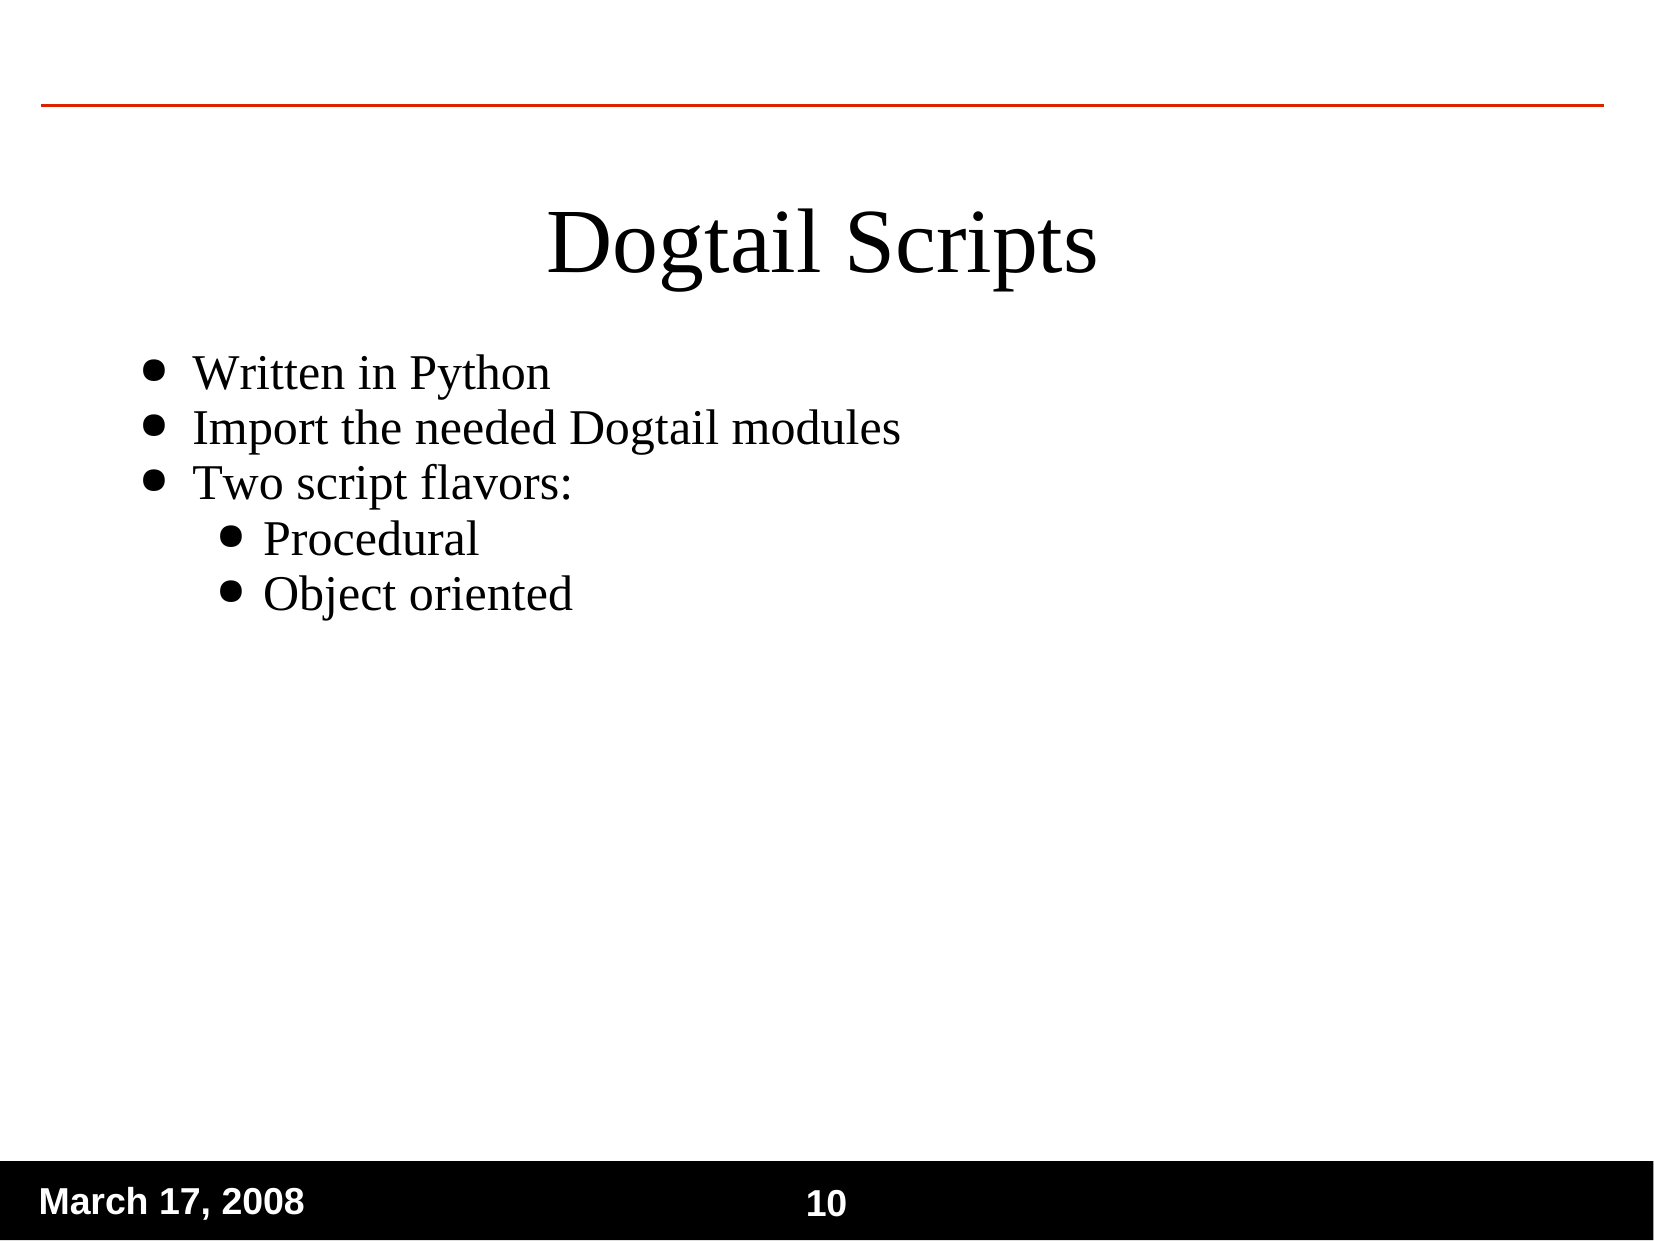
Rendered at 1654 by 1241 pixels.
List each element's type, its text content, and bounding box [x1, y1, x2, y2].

title Dogtail Scripts [117, 137, 1530, 346]
list Written in Python Import the needed Dogtail modules Two script flavors: Procedural Object oriented [121, 344, 1534, 1127]
